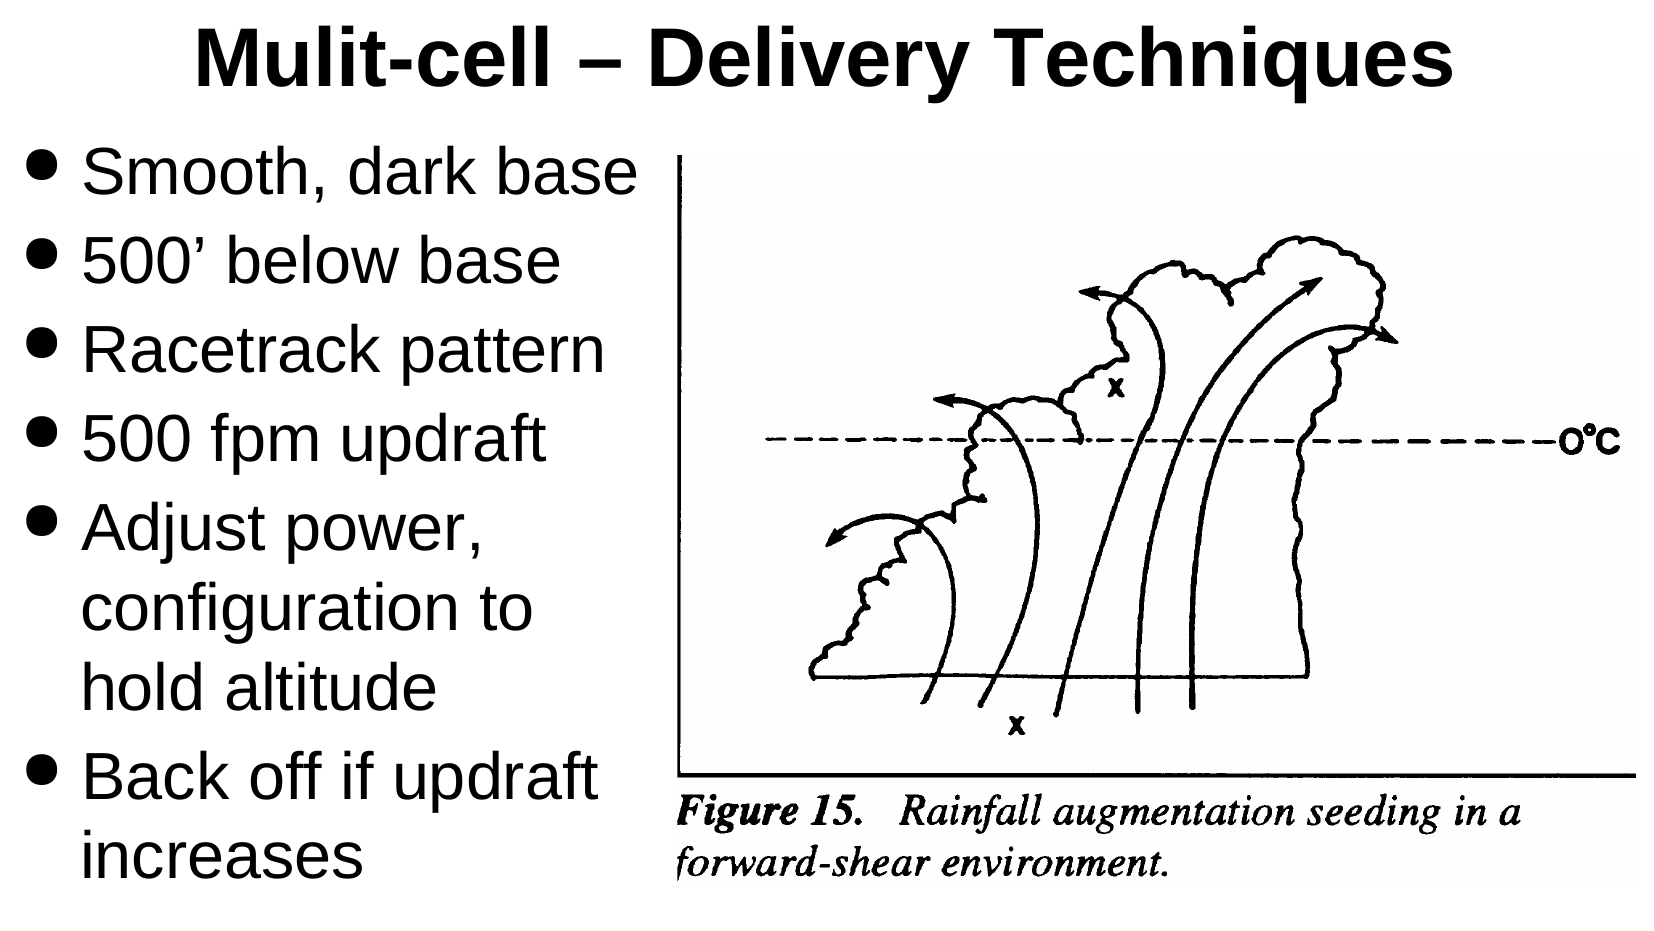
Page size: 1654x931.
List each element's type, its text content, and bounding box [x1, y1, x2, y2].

text_box Smooth, dark base 500’ below base Racetrack pattern 500 fpm updraft Adjust power, configuration to hold altitude Back off if updraft increases [5, 120, 676, 900]
picture [677, 155, 1636, 887]
title Mulit-cell – Delivery Techniques [0, 0, 1654, 107]
